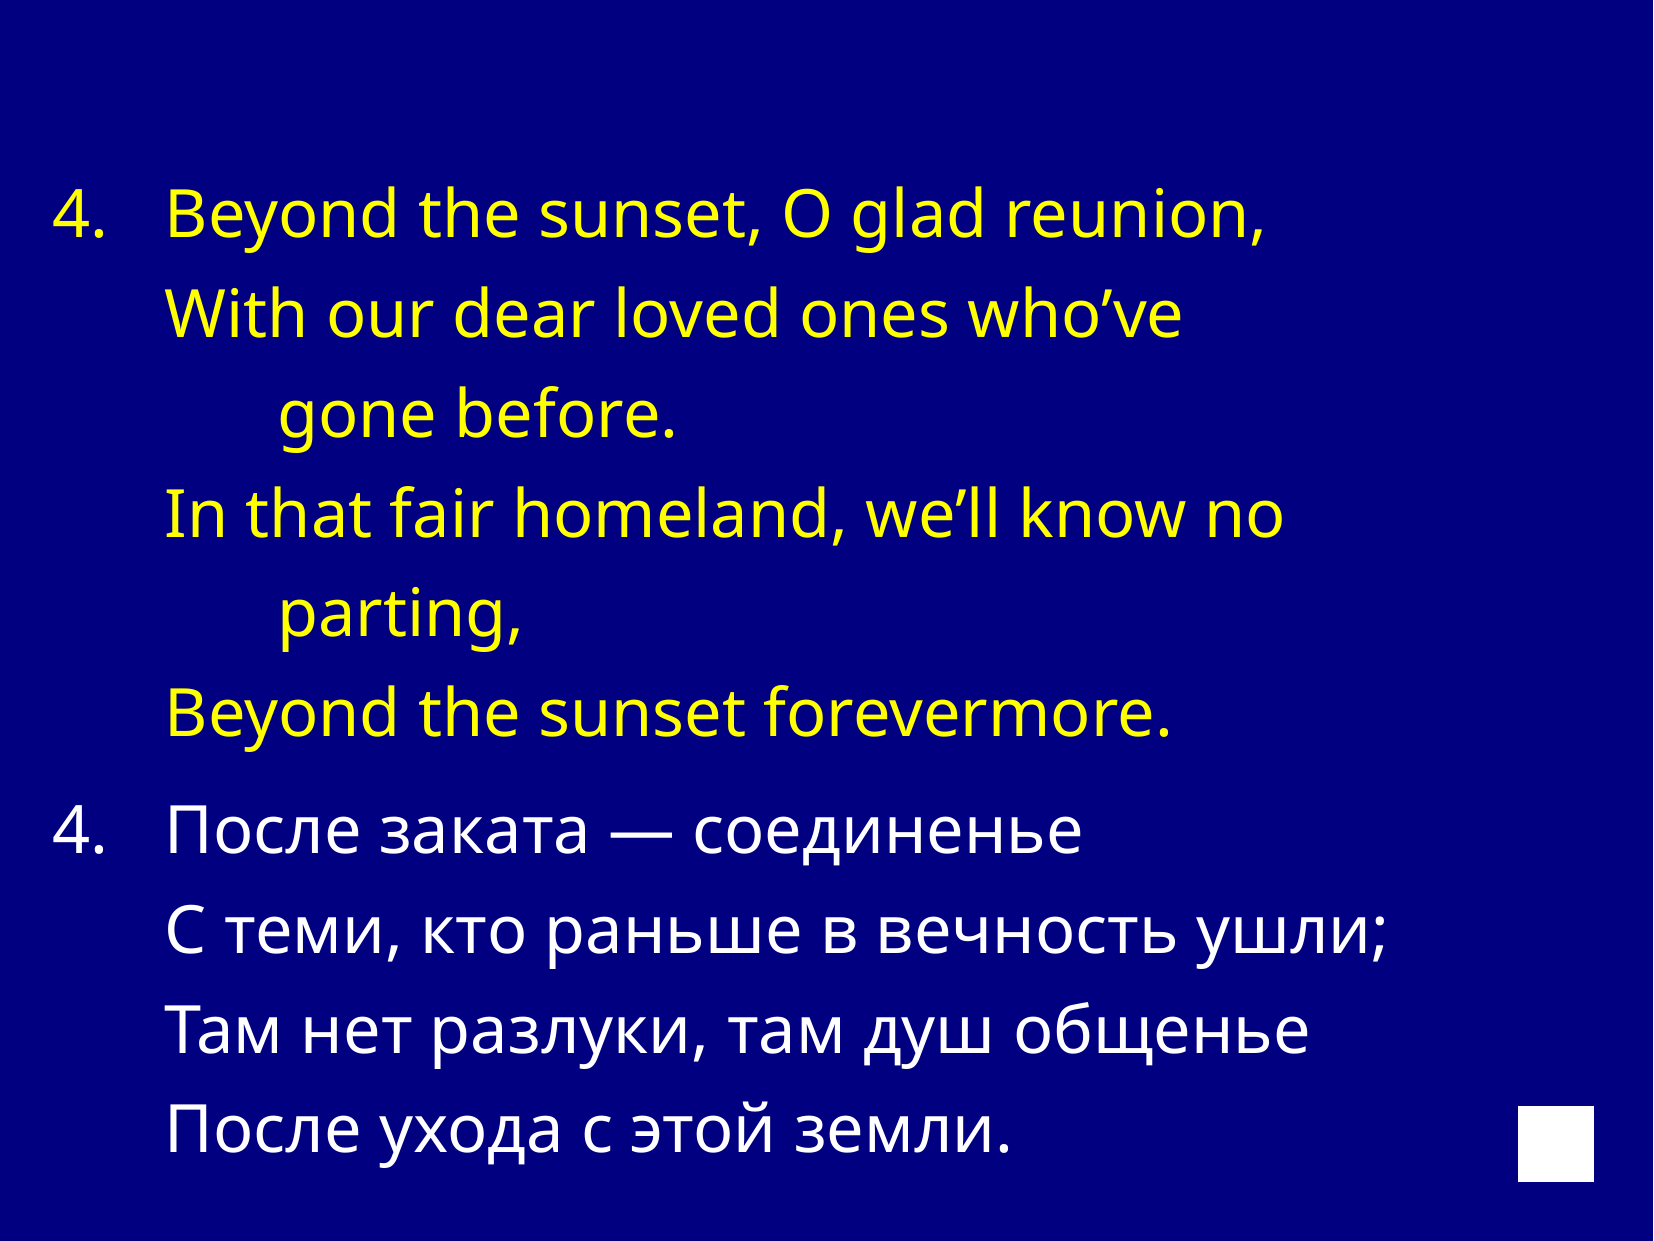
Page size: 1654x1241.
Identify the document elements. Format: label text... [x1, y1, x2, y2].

text_box 4. Beyond the sunset, O glad reunion, With our dear loved ones who’ve gone before. In that fair homeland, we’ll know no parting, Beyond the sunset forevermore. [37, 150, 1653, 713]
text_box [1518, 1106, 1594, 1182]
text_box 4. После заката — соединенье С теми, кто раньше в вечность ушли; Там нет разлуки, там душ общенье После ухода с этой земли. [37, 675, 1576, 1163]
